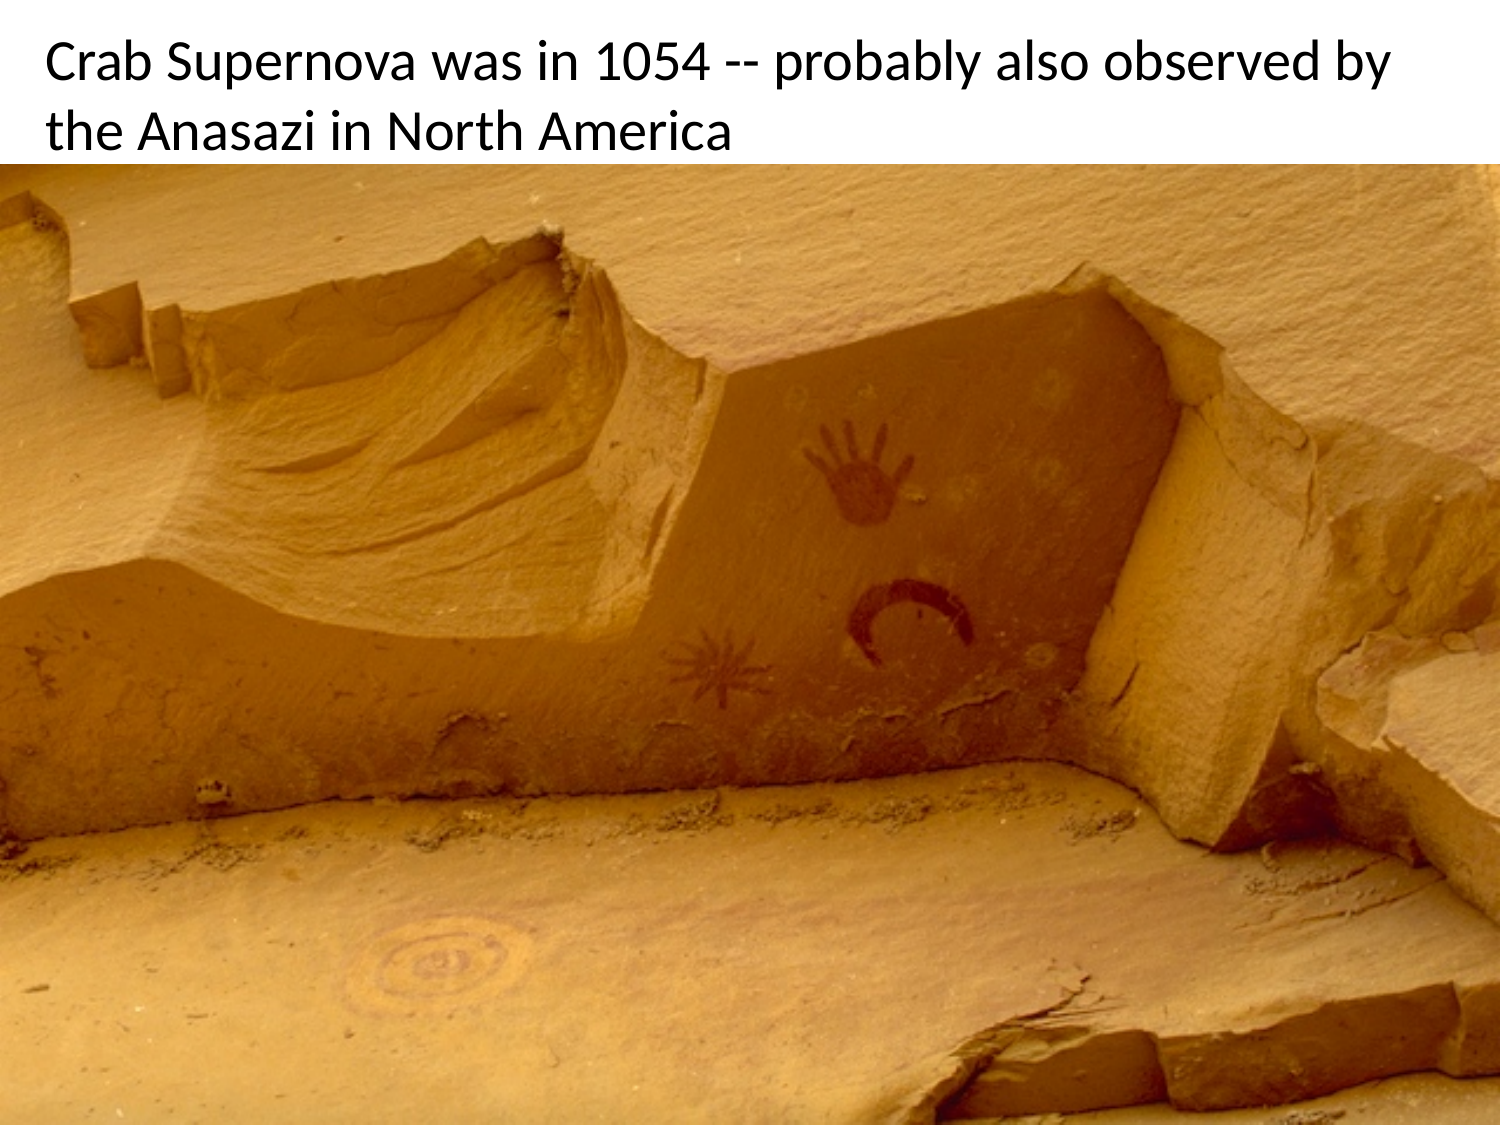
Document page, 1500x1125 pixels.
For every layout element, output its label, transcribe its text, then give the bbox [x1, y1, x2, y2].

picture [0, 164, 1500, 1125]
list Crab Supernova was in 1054 -- probably also observed by the Anasazi in North America [30, 15, 1471, 668]
